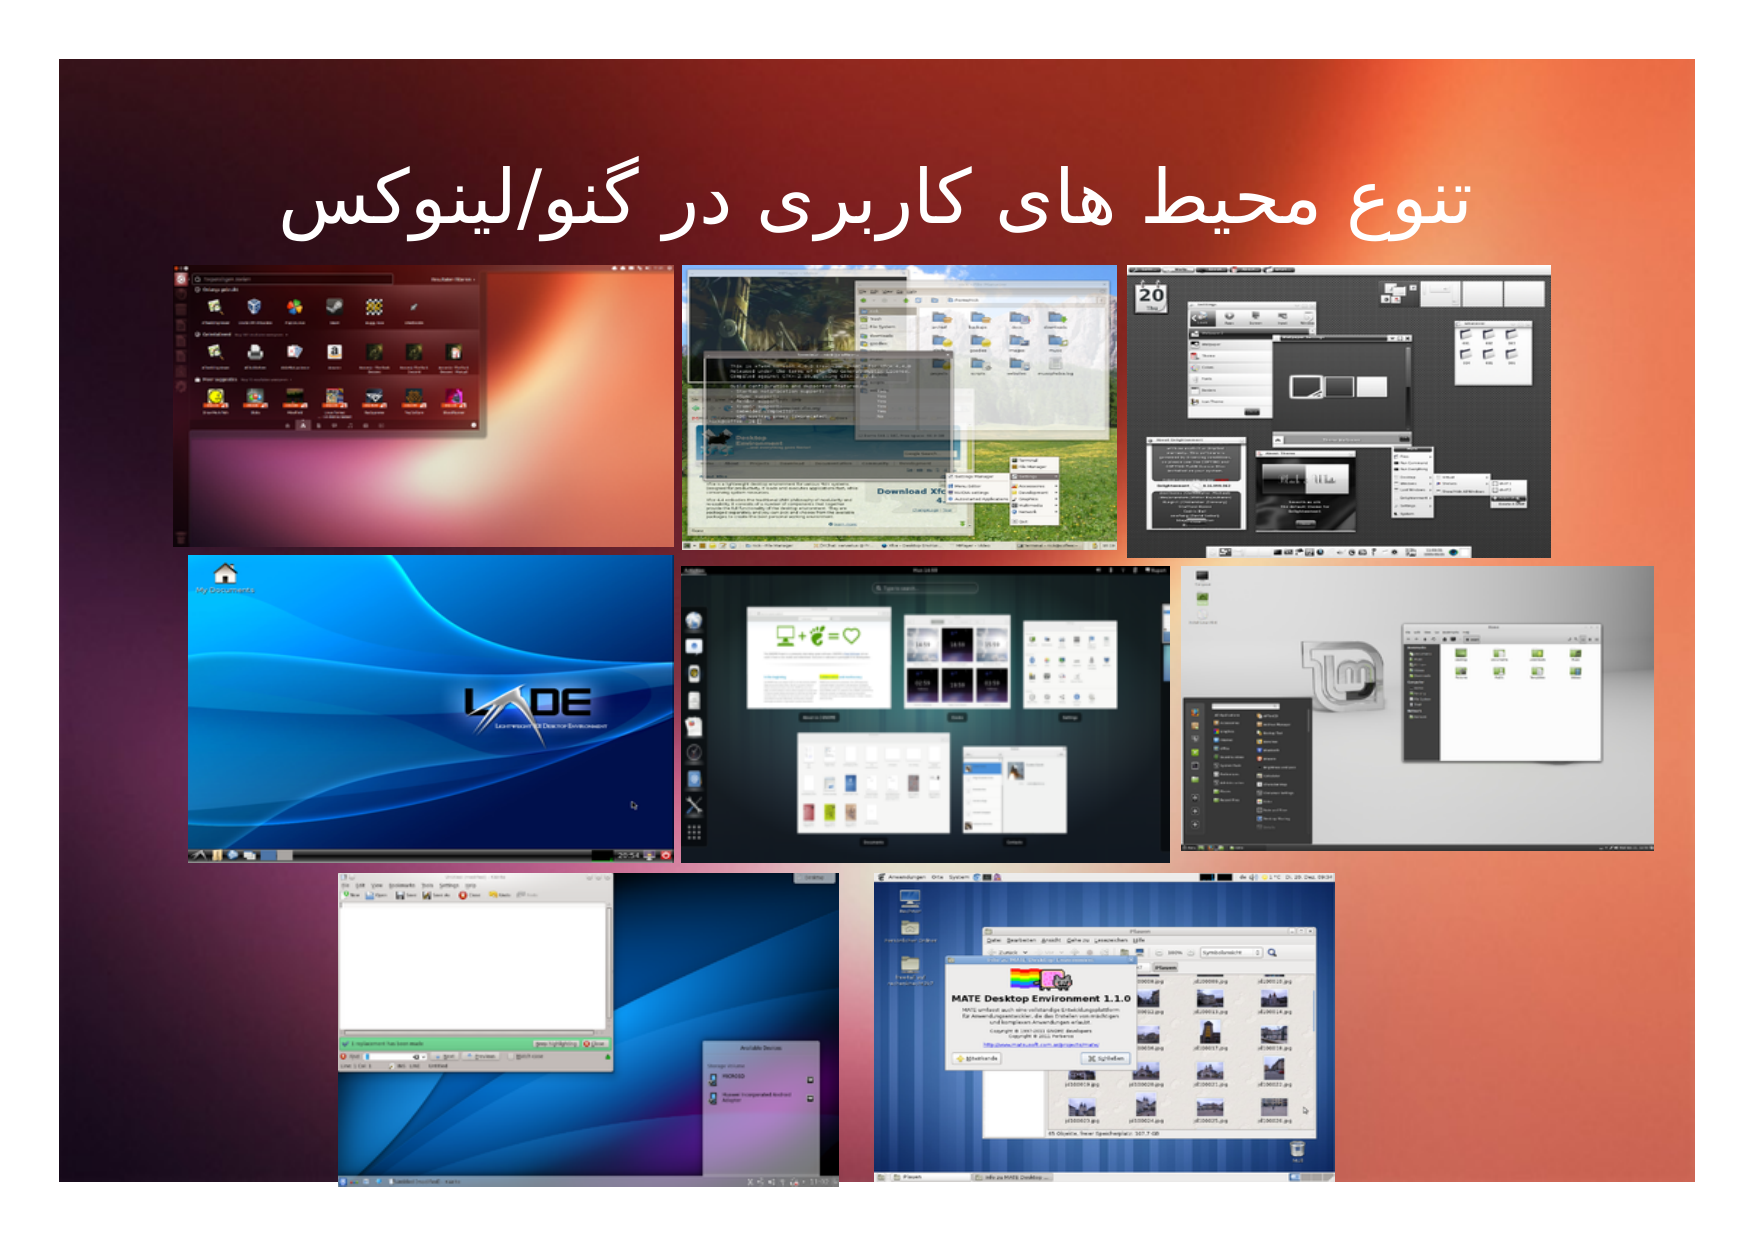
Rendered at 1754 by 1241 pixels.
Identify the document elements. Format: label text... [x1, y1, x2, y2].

picture [59, 59, 1695, 1187]
title تنوع محیط های کاربری در گنو/لینوکس [140, 103, 1614, 292]
